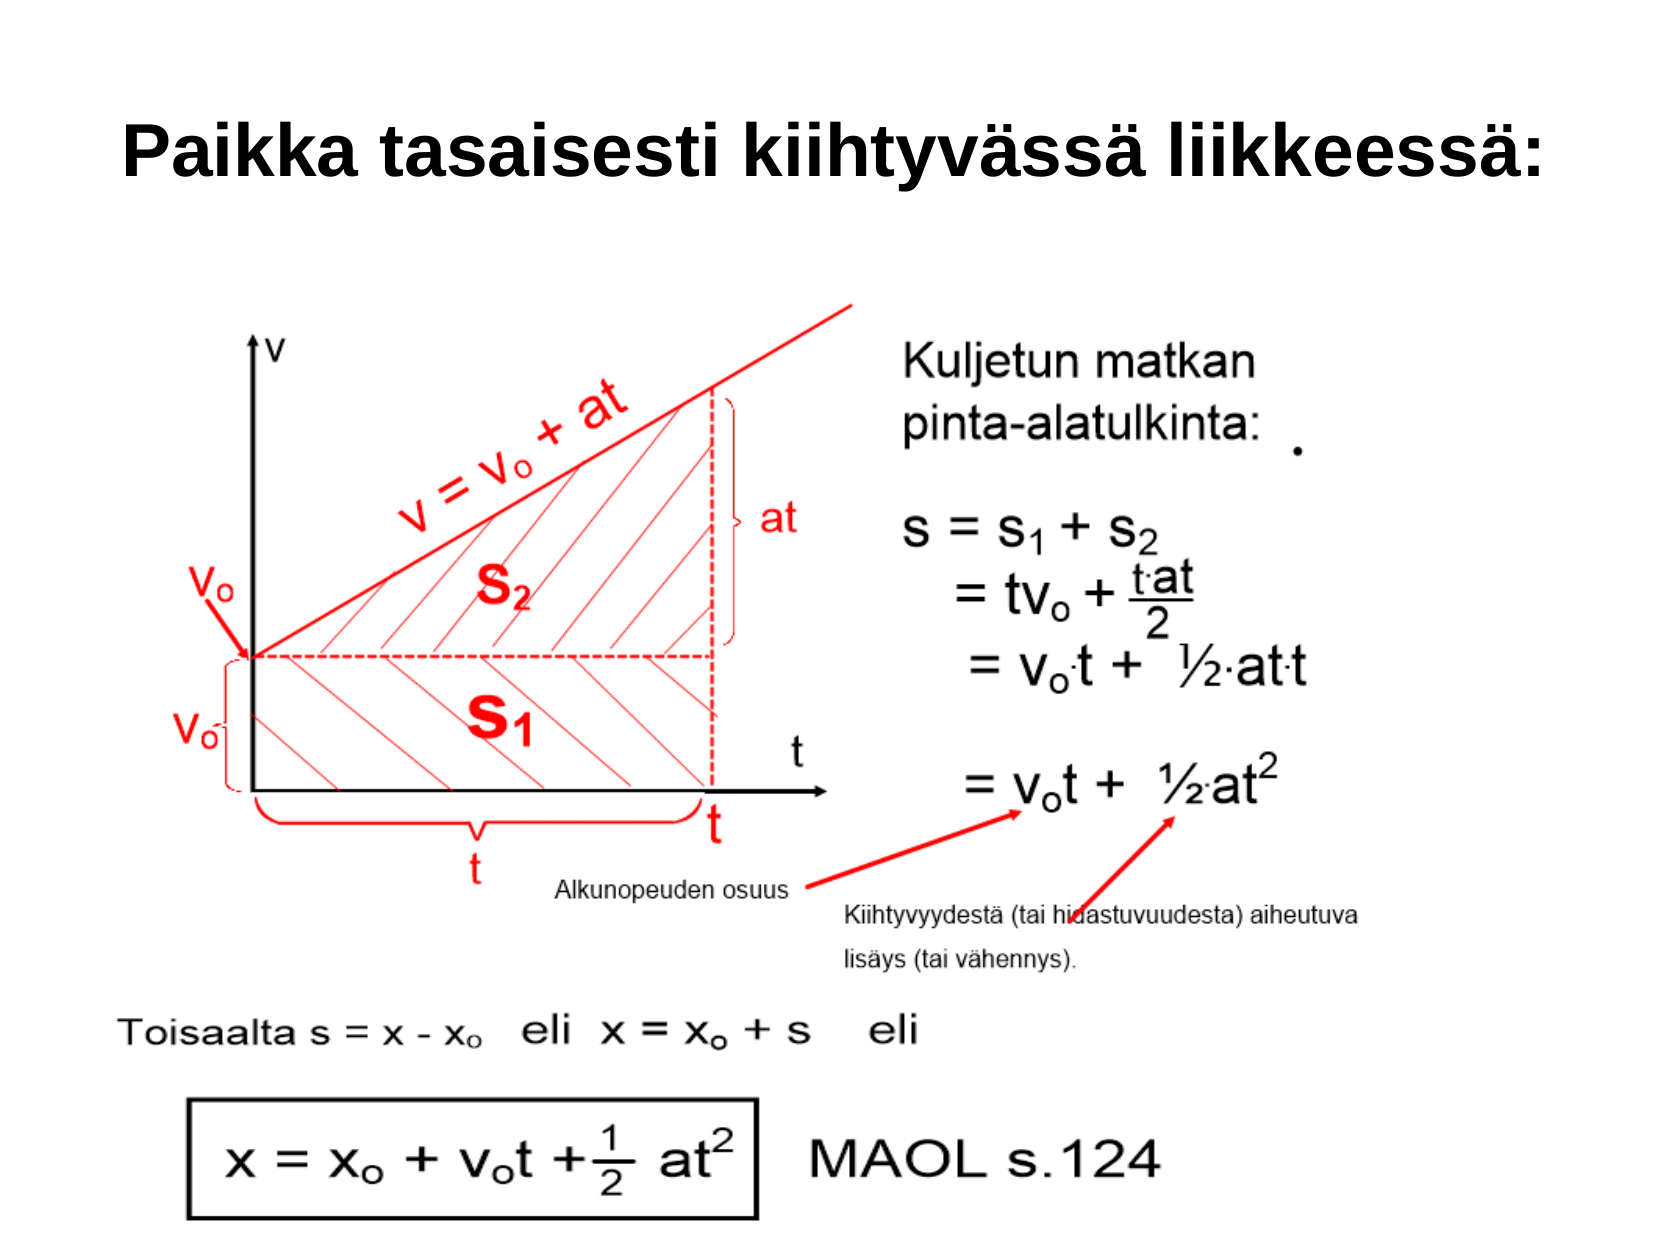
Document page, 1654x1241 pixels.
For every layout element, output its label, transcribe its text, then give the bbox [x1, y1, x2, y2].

picture [65, 250, 1549, 1241]
text_box Paikka tasaisesti kiihtyvässä liikkeessä: [106, 96, 1618, 201]
